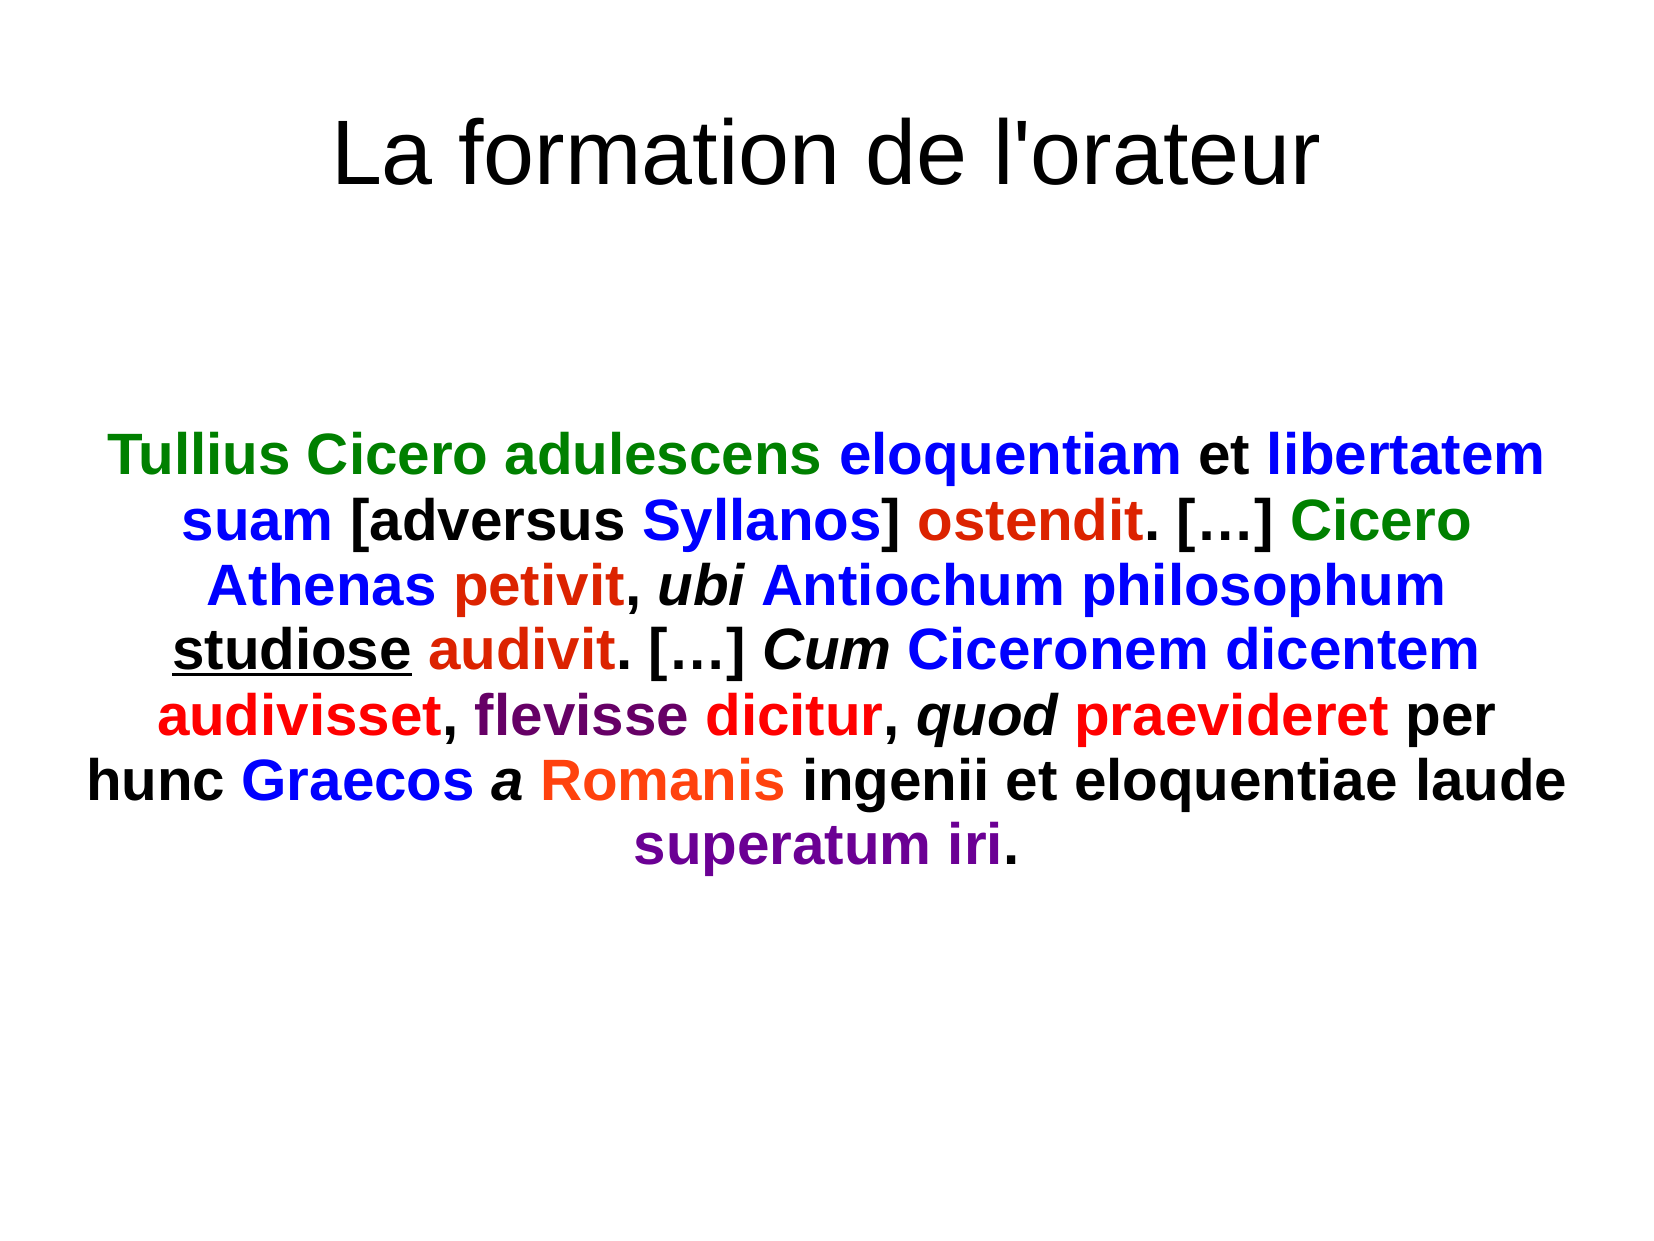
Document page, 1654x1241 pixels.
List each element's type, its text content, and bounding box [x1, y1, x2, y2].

subtitle Tullius Cicero adulescens eloquentiam et libertatem suam [adversus Syllanos] ostendit. […] Cicero Athenas petivit, ubi Antiochum philosophum studiose audivit. […] Cum Ciceronem dicentem audivisset, flevisse dicitur, quod praevideret per hunc Graecos a Romanis ingenii et eloquentiae laude superatum iri. [82, 290, 1571, 1010]
title La formation de l'orateur [82, 49, 1571, 257]
